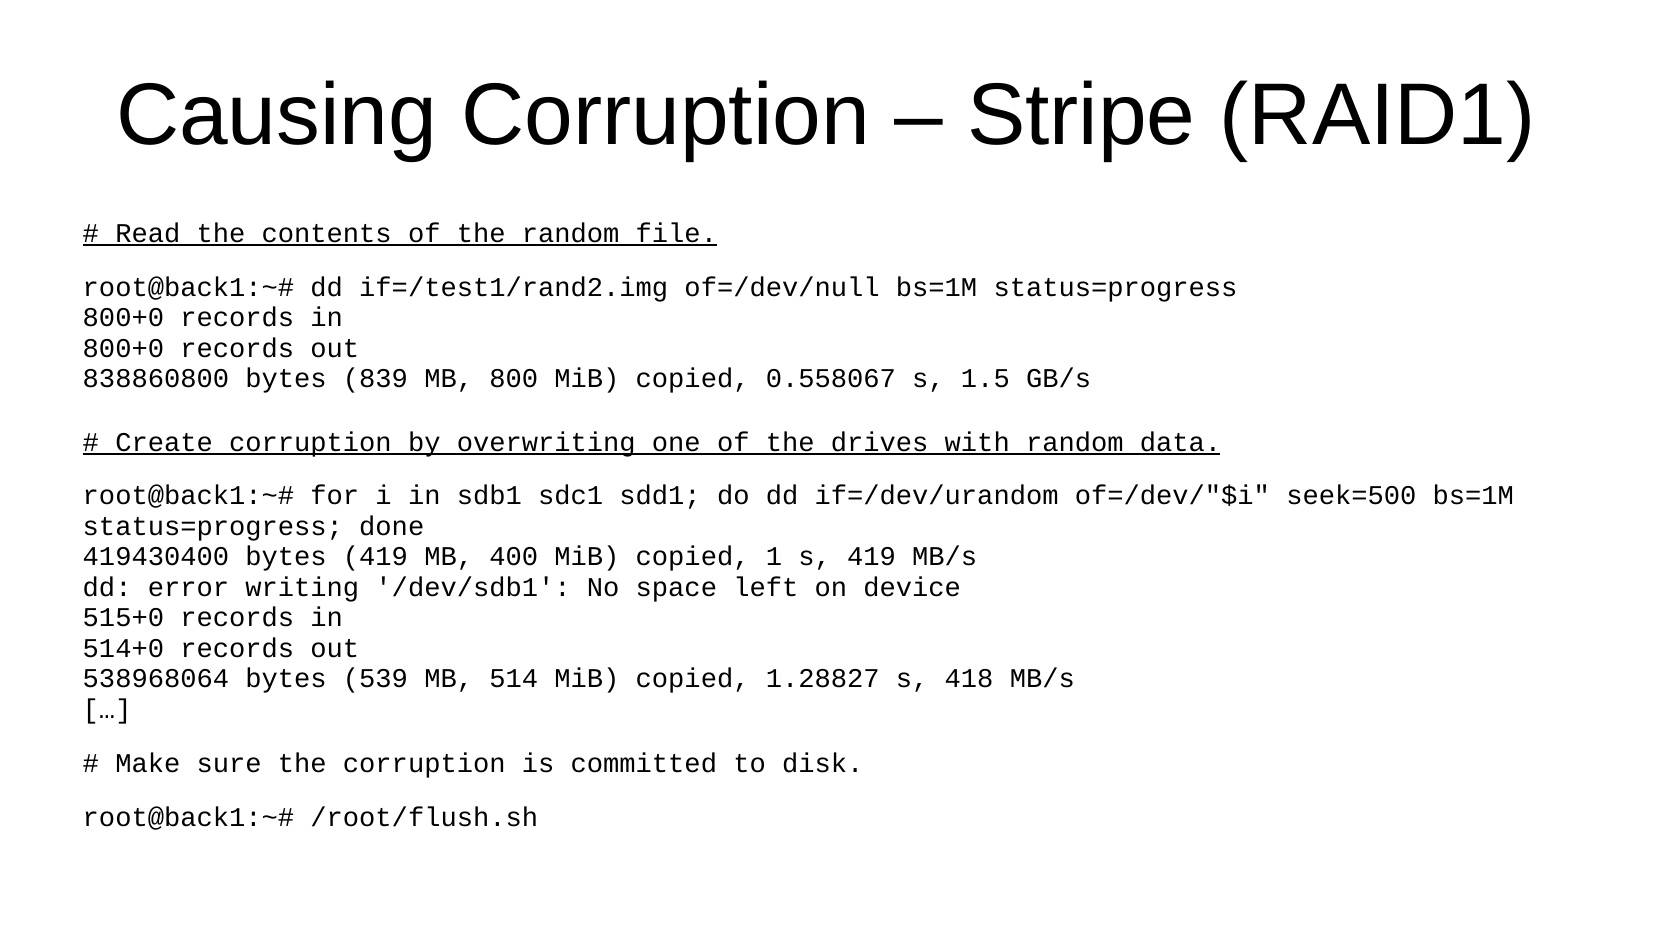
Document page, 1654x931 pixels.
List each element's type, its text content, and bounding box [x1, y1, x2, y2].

title Causing Corruption – Stripe (RAID1) [82, 37, 1571, 187]
subtitle # Read the contents of the random file. root@back1:~# dd if=/test1/rand2.img of=/dev/null bs=1M status=progress 800+0 records in 800+0 records out 838860800 bytes (839 MB, 800 MiB) copied, 0.558067 s, 1.5 GB/s # Create corruption by overwriting one of the drives with random data. root@back1:~# for i in sdb1 sdc1 sdd1; do dd if=/dev/urandom of=/dev/"$i" seek=500 bs=1M status=progress; done 419430400 bytes (419 MB, 400 MiB) copied, 1 s, 419 MB/s dd: error writing '/dev/sdb1': No space left on device 515+0 records in 514+0 records out 538968064 bytes (539 MB, 514 MiB) copied, 1.28827 s, 418 MB/s […] # Make sure the corruption is committed to disk. root@back1:~# /root/flush.sh [82, 187, 1571, 867]
